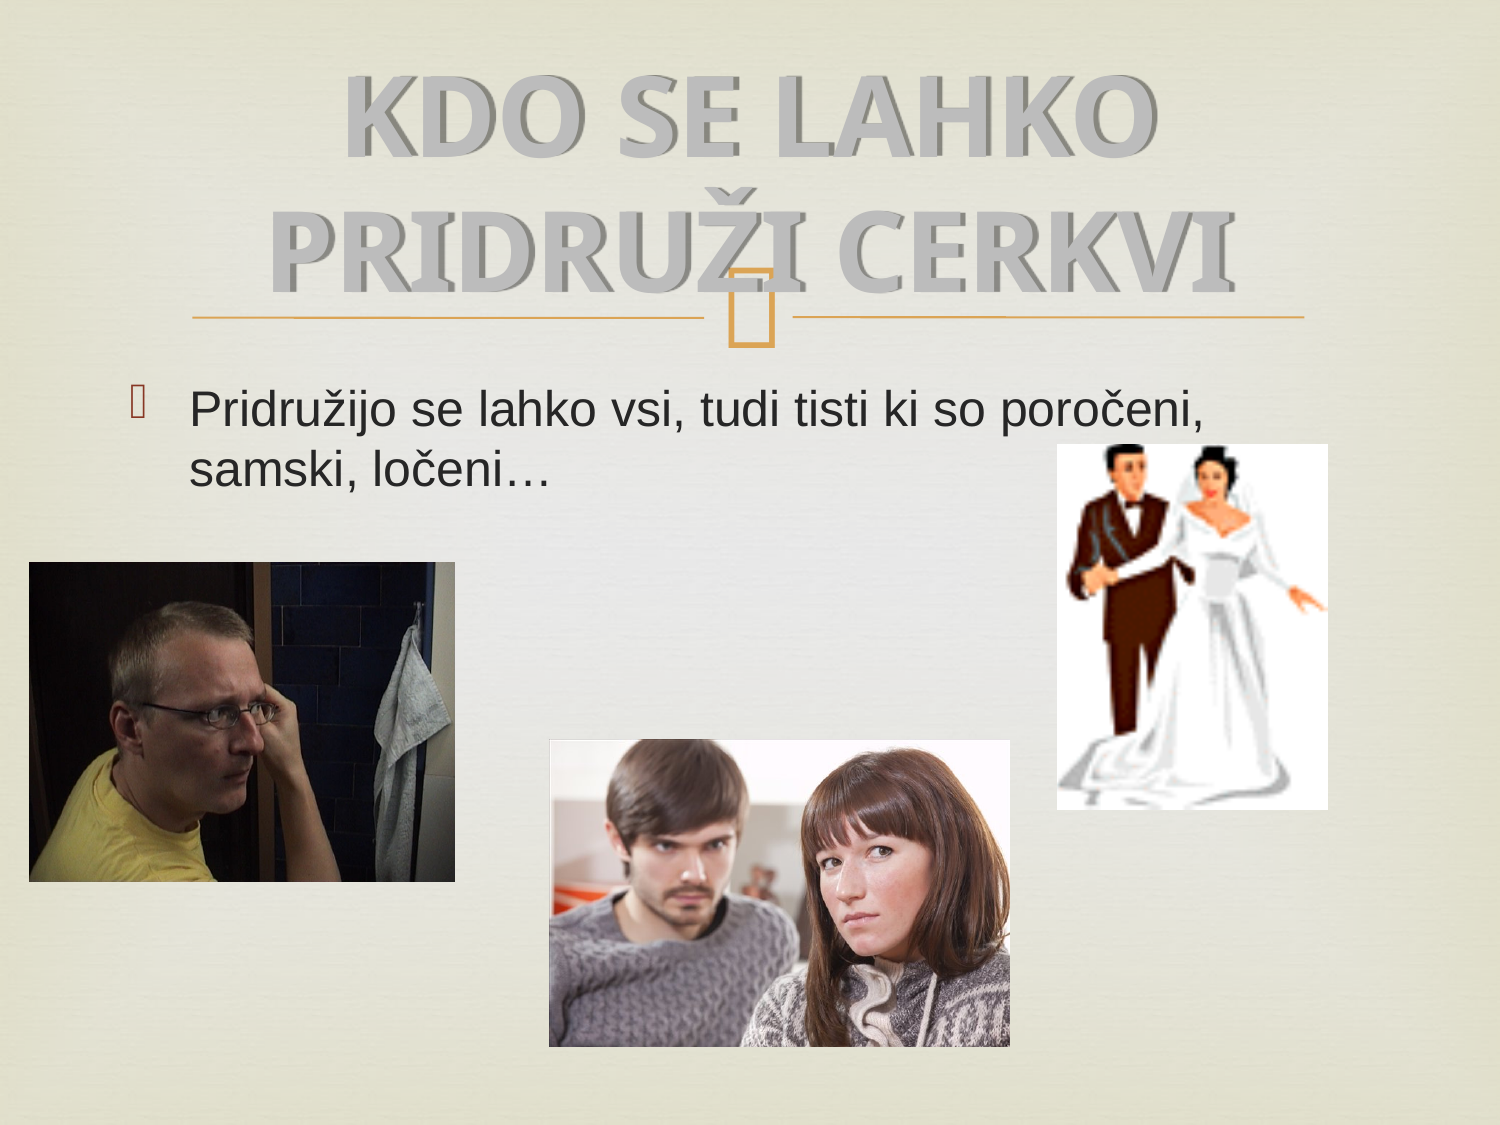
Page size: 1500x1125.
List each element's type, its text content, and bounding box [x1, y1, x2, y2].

picture [1057, 444, 1328, 810]
title KDO SE LAHKO PRIDRUŽI CERKVI [112, 93, 1386, 267]
picture [29, 562, 455, 882]
list Pridružijo se lahko vsi, tudi tisti ki so poročeni, samski, ločeni… [114, 368, 1386, 1005]
picture [549, 739, 1010, 1047]
